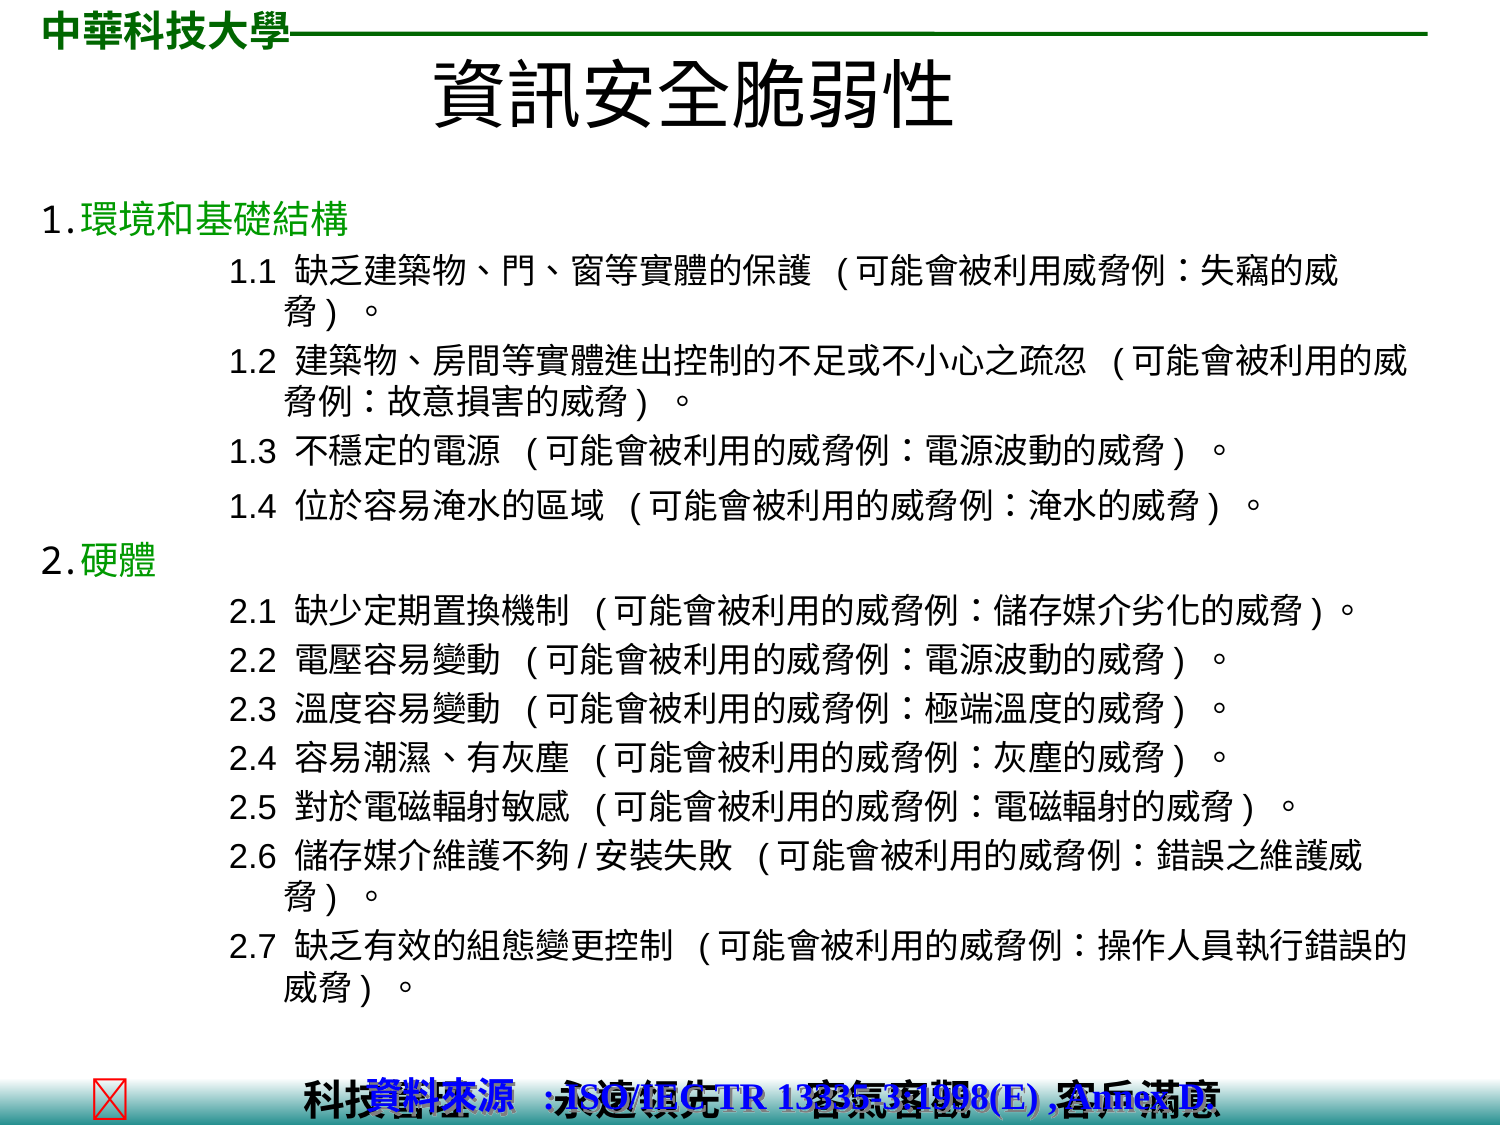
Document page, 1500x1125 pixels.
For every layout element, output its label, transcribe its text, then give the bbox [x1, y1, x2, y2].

text_box 資料來源 : ISO/IEC TR 13335-3:1998(E) , Annex D. [350, 1064, 1500, 1125]
list 環境和基礎結構 1.1 缺乏建築物、門、窗等實體的保護 (可能會被利用威脅例：失竊的威脅) 。 1.2 建築物、房間等實體進出控制的不足或不小心之疏忽 (可能會被利用的威脅例：故意損害的威脅) 。 1.3 不穩定的電源 (可能會被利用的威脅例：電源波動的威脅) 。 1.4 位於容易淹水的區域 (可能會被利用的威脅例：淹水的威脅) 。 硬體 2.1 缺少定期置換機制 (可能會被利用的威脅例：儲存媒介劣化的威脅)。 2.2 電壓容易變動 (可能會被利用的威脅例：電源波動的威脅) 。 2.3 溫度容易變動 (可能會被利用的威脅例：極端溫度的威脅) 。 2.4 容易潮濕、有灰塵 (可能會被利用的威脅例：灰塵的威脅) 。 2.5 對於電磁輻射敏感 (可能會被利用的威脅例：電磁輻射的威脅) 。 2.6 儲存媒介維護不夠/安裝失敗 (可能會被利用的威脅例：錯誤之維護威脅) 。 2.7 缺乏有效的組態變更控制 (可能會被利用的威脅例：操作人員執行錯誤的威脅) 。 [24, 187, 1450, 1023]
title 資訊安全脆弱性 [262, 37, 1126, 147]
